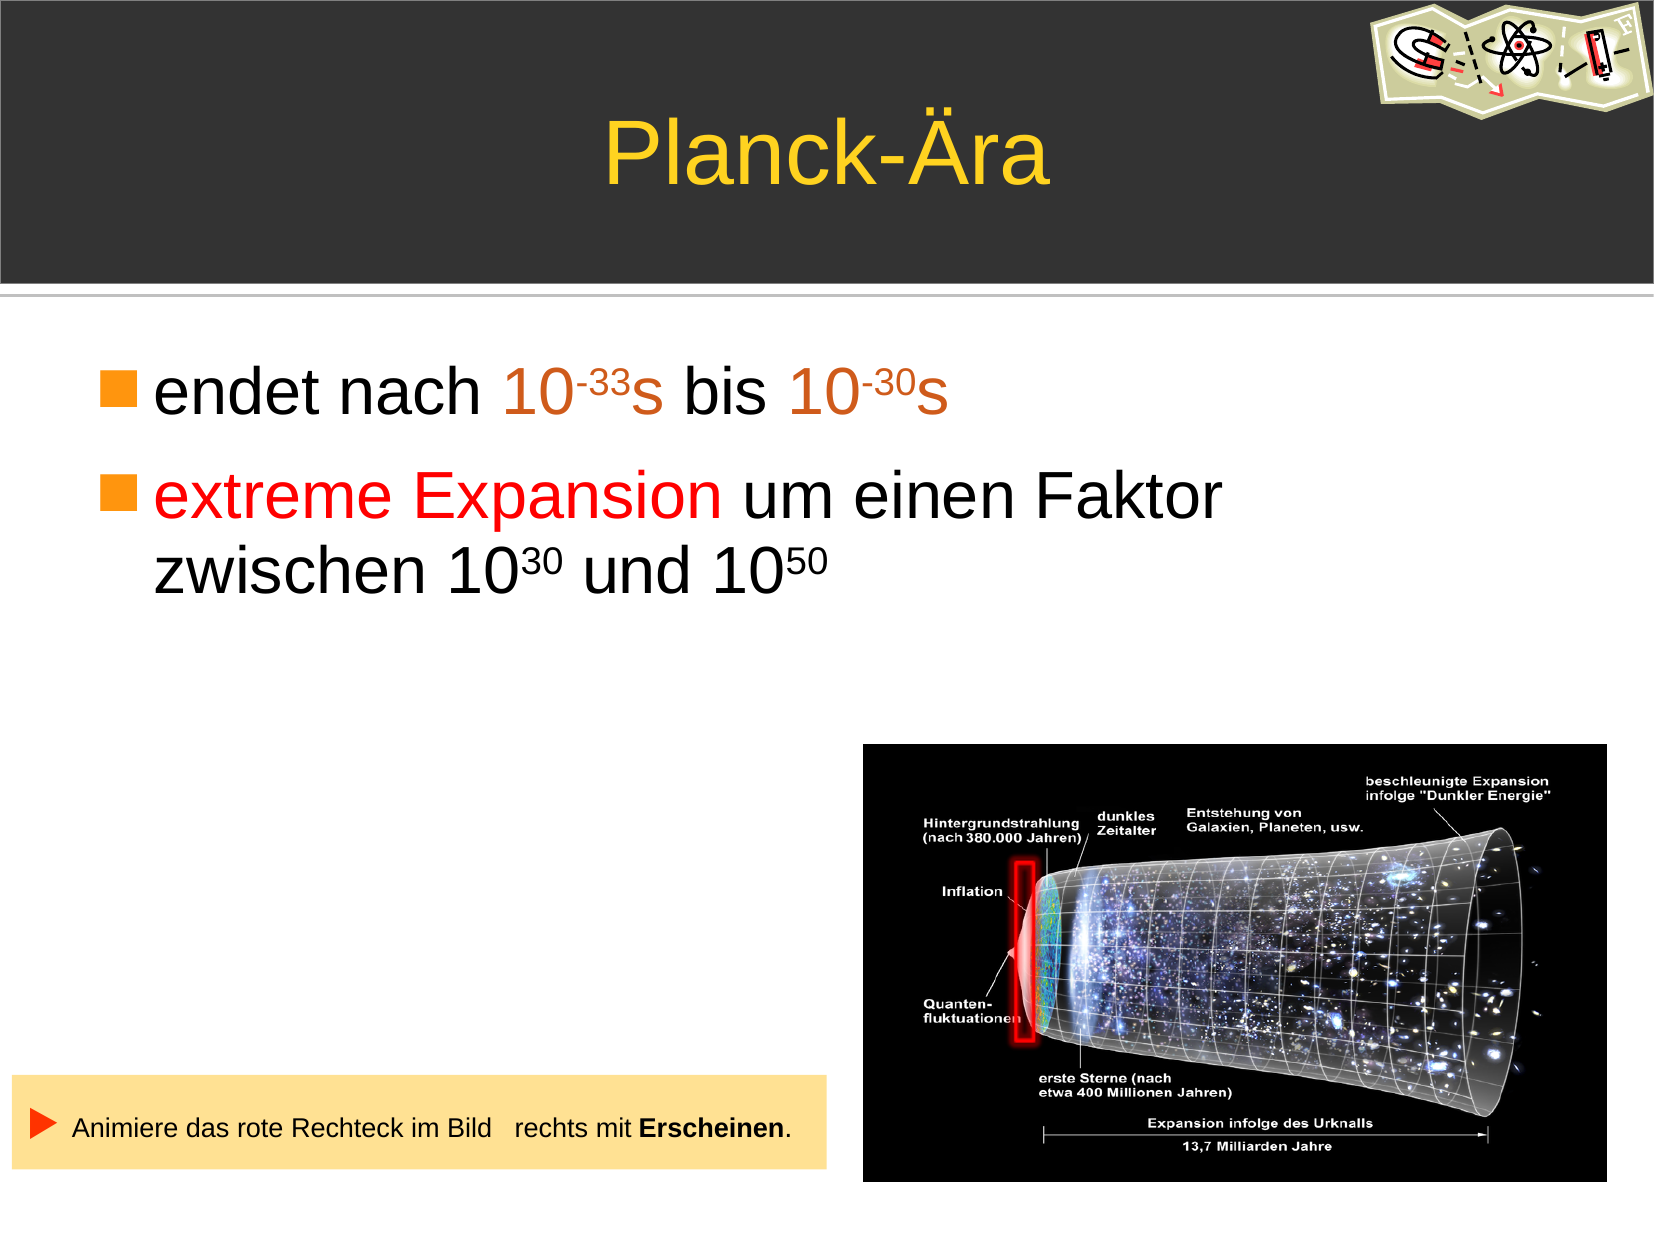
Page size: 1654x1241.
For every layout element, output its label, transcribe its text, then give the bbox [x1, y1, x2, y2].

text_box  Animiere das rote Rechteck im Bild rechts mit Erscheinen. [11, 1074, 827, 1170]
title Planck-Ära [82, 49, 1571, 257]
list endet nach 10-33s bis 10-30s extreme Expansion um einen Faktor zwischen 1030 und 1050 [82, 354, 1538, 1010]
picture [863, 744, 1607, 1182]
